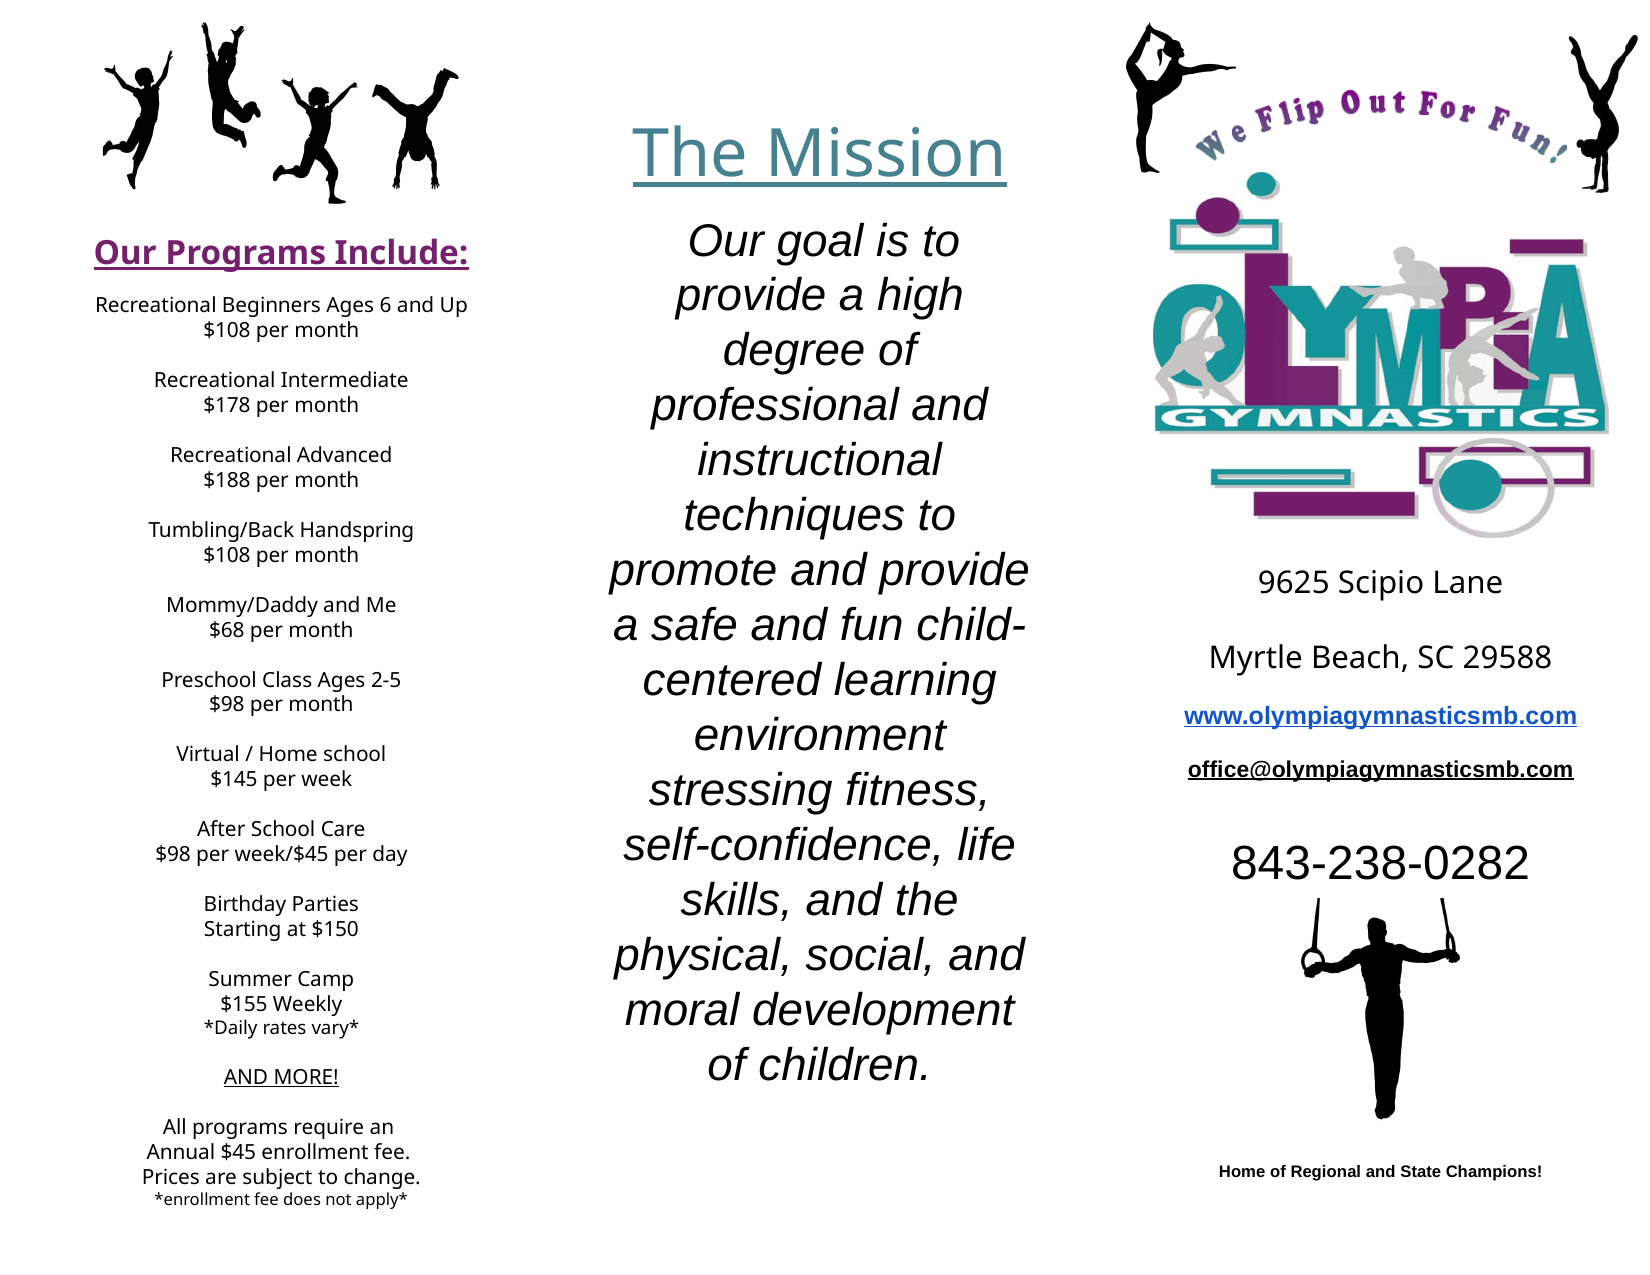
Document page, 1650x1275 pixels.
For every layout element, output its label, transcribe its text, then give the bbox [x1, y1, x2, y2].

picture [102, 22, 460, 205]
picture [1300, 898, 1462, 1131]
picture [1126, 22, 1642, 538]
text_box The Mission Our goal is to provide a high degree of professional and instructional techniques to promote and provide a safe and fun child-centered learning environment stressing fitness, self-confidence, life skills, and the physical, social, and moral development of children. [594, 95, 1046, 1225]
text_box 9625 Scipio Lane Myrtle Beach, SC 29588 www.olympiagymnasticsmb.com office@olympiagymnasticsmb.com 843-238-0282 Home of Regional and State Champions! [1167, 546, 1595, 1243]
text_box Our Programs Include: Recreational Beginners Ages 6 and Up $108 per month Recreational Intermediate $178 per month Recreational Advanced $188 per month Tumbling/Back Handspring $108 per month Mommy/Daddy and Me $68 per month Preschool Class Ages 2-5 $98 per month Virtual / Home school $145 per week After School Care $98 per week/$45 per day Birthday Parties Starting at $150 Summer Camp $155 Weekly *Daily rates vary* AND MORE! All programs require an Annual $45 enrollment fee. Prices are subject to change. *enrollment fee does not apply* [57, 216, 506, 1233]
